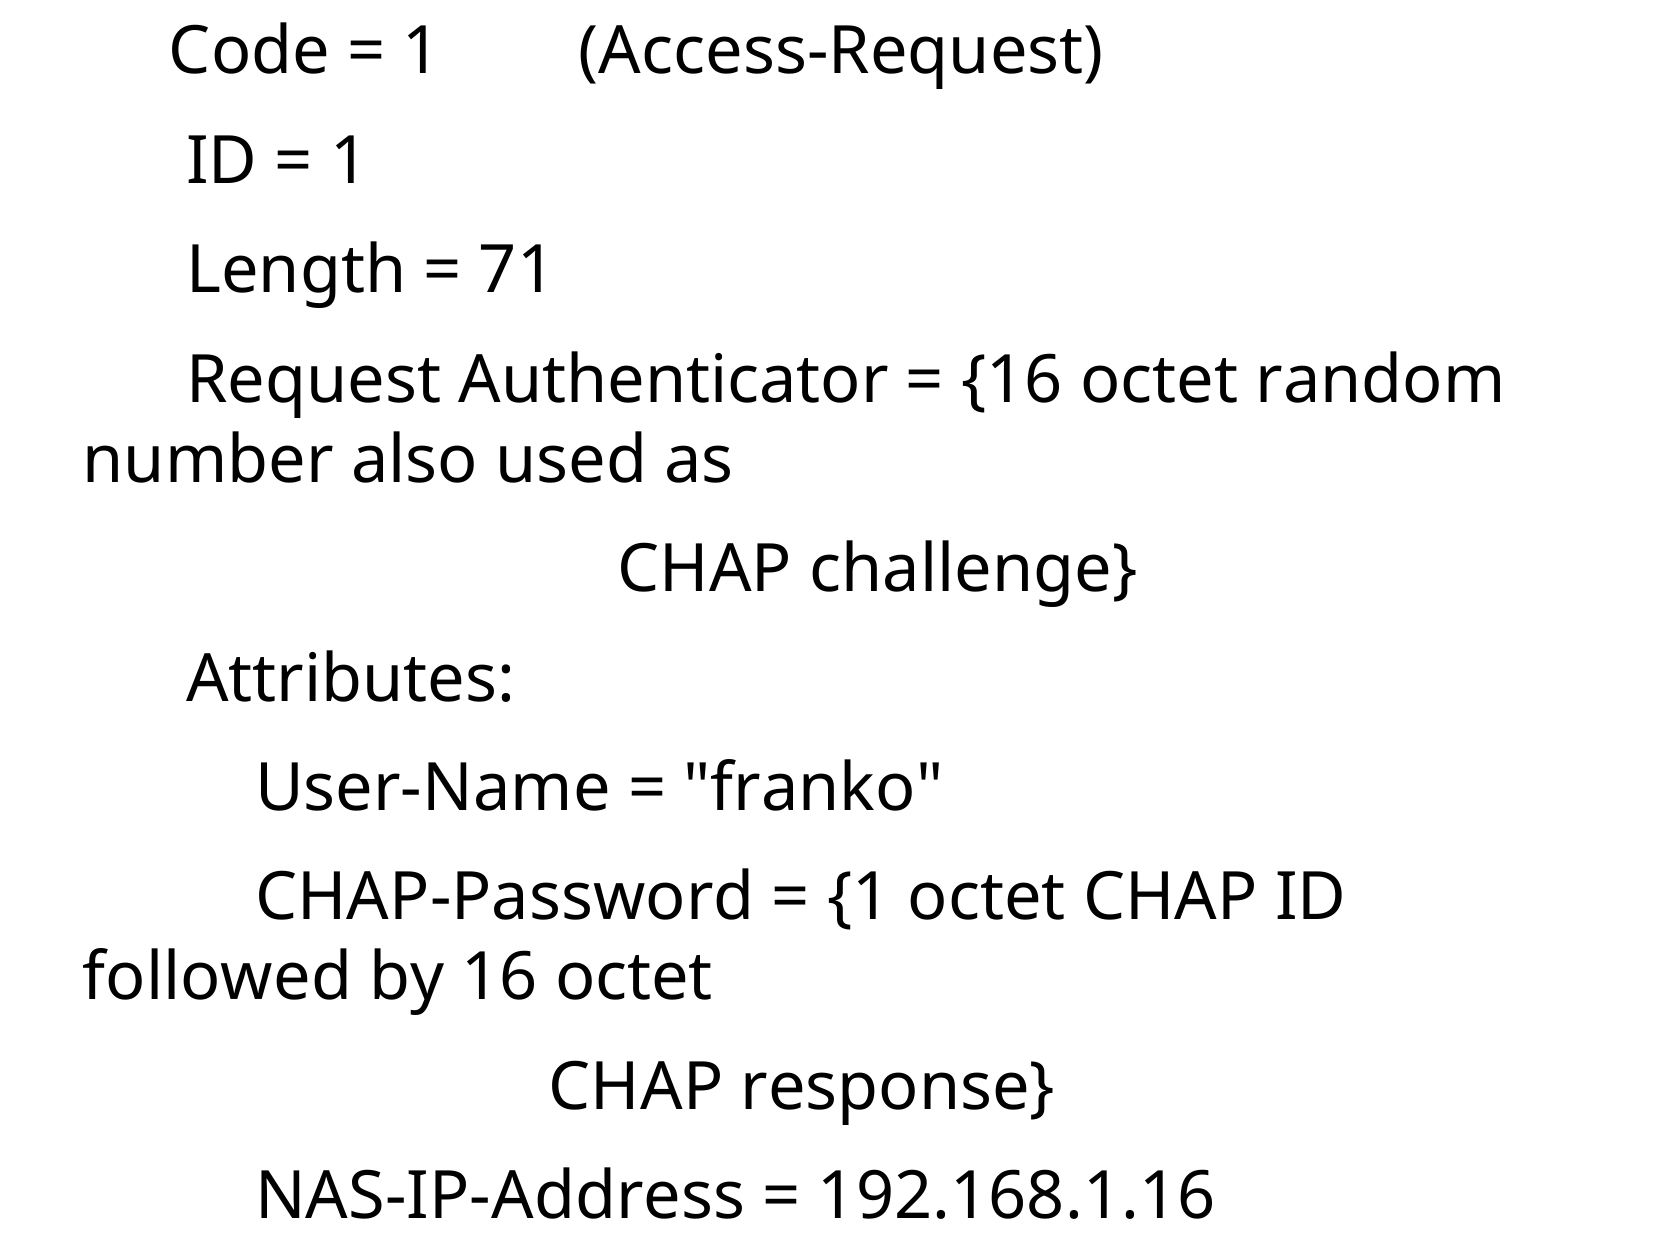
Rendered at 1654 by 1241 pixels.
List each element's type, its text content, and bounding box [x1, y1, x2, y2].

subtitle Code = 1 (Access-Request) ID = 1 Length = 71 Request Authenticator = {16 octet random number also used as CHAP challenge} Attributes: User-Name = "franko" CHAP-Password = {1 octet CHAP ID followed by 16 octet CHAP response} NAS-IP-Address = 192.168.1.16 NAS-Port = 20 Service-Type = Framed-User Framed-Protocol = PPP [82, 7, 1576, 1201]
